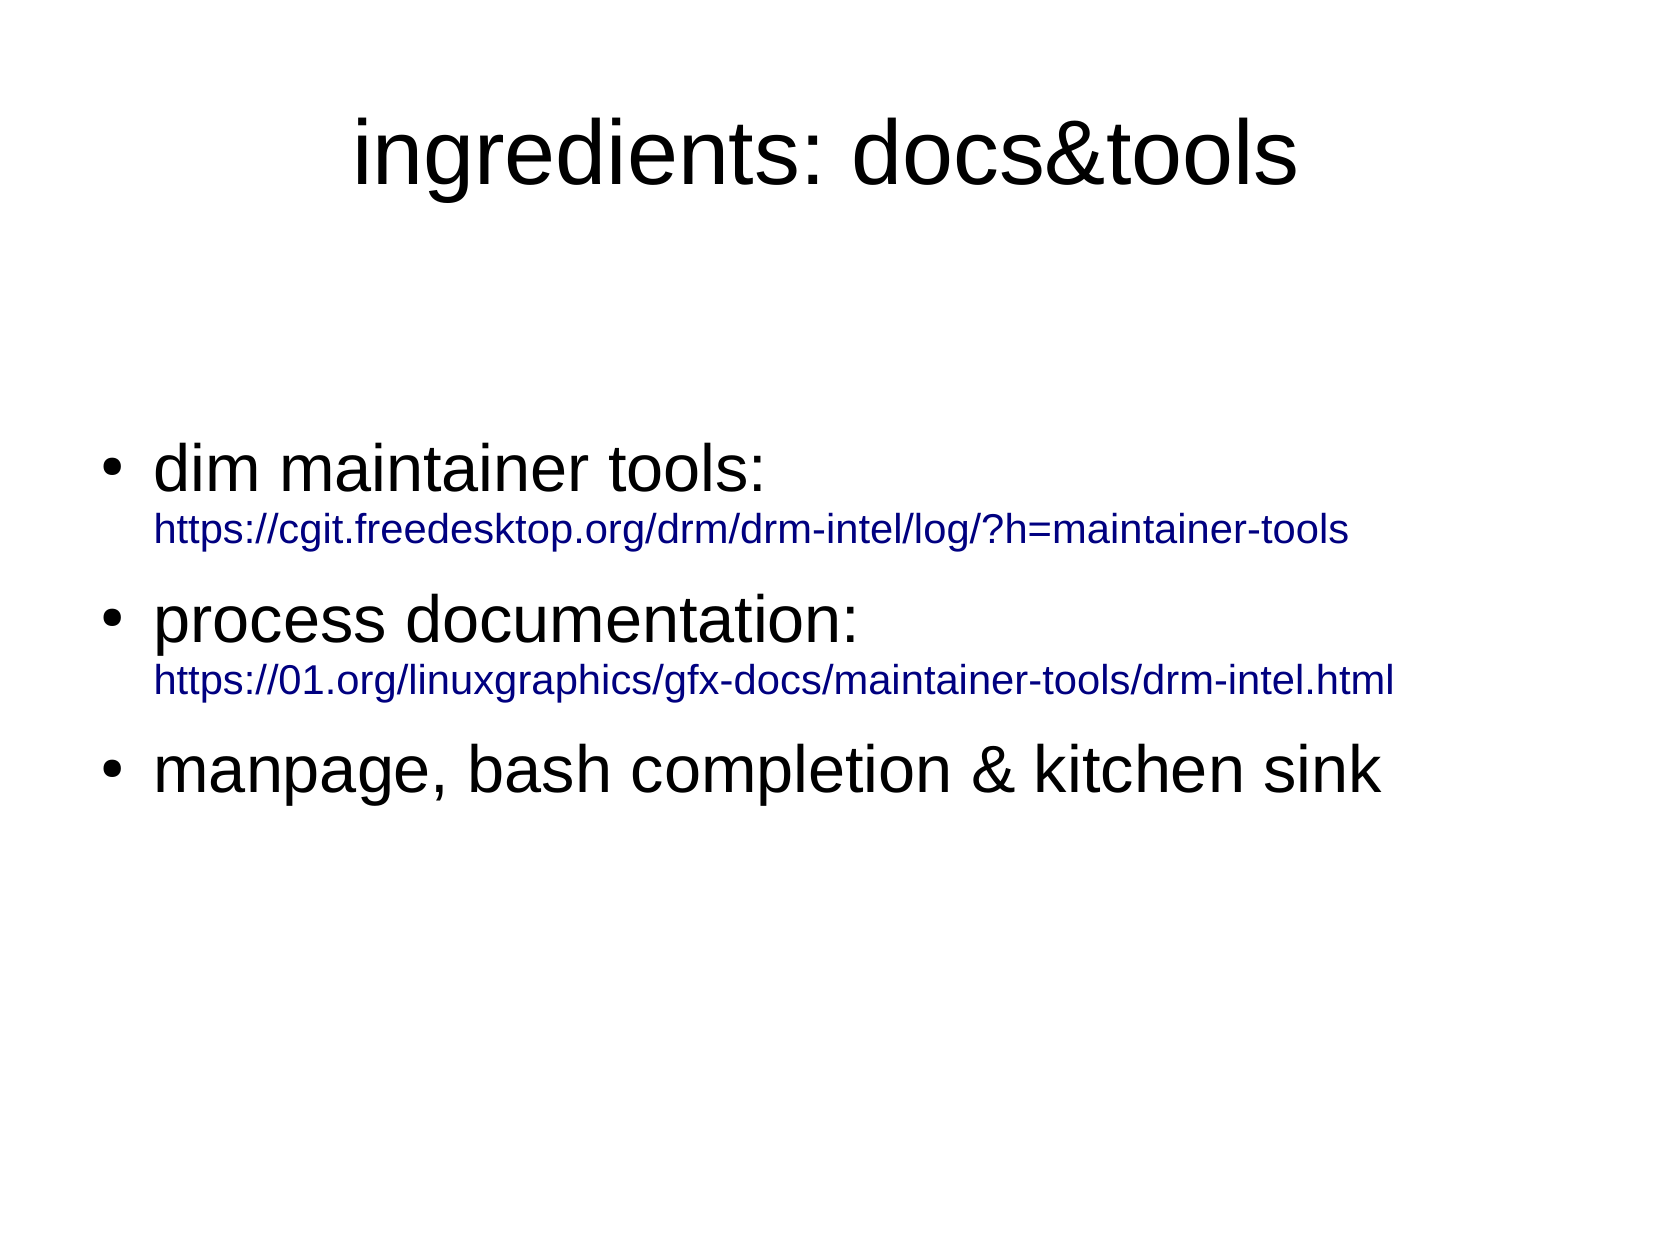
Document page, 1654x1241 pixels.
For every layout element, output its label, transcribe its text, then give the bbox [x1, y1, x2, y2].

title ingredients: docs&tools [82, 49, 1571, 257]
list dim maintainer tools: https://cgit.freedesktop.org/drm/drm-intel/log/?h=maintainer-tools process documentation:https://01.org/linuxgraphics/gfx-docs/maintainer-tools/drm-intel.html manpage, bash completion & kitchen sink [82, 431, 1571, 1021]
